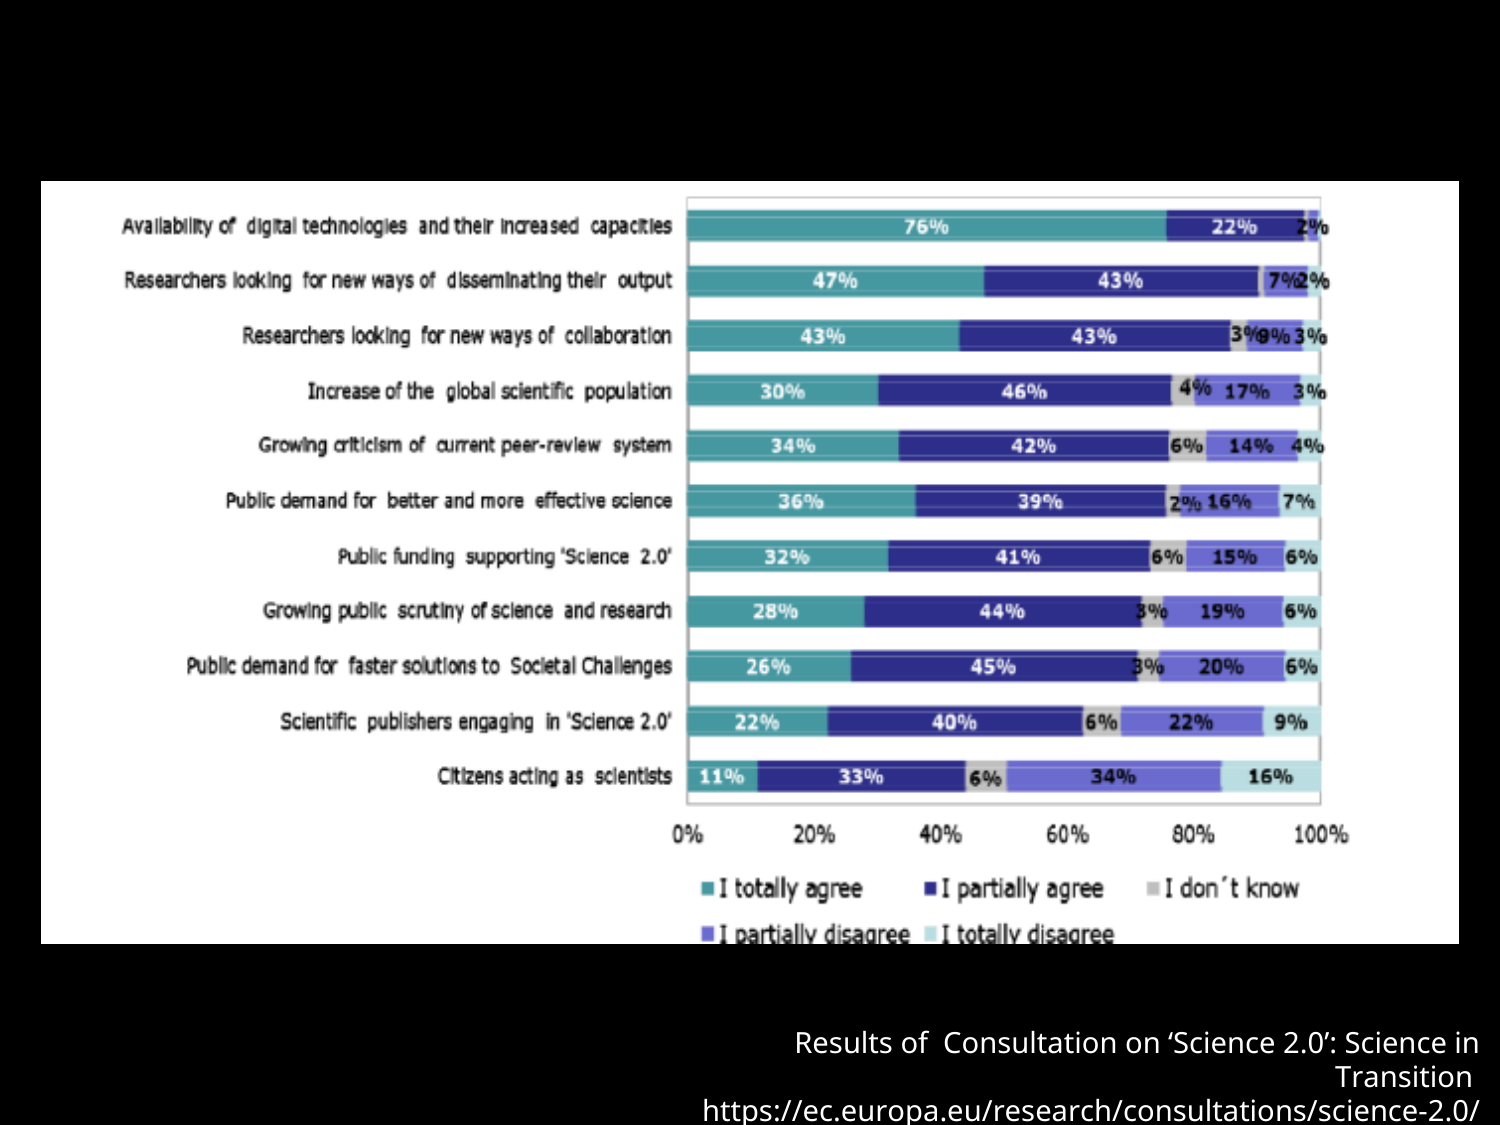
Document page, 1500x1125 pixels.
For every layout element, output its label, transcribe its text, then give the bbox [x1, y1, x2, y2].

text_box Results of Consultation on ‘Science 2.0’: Science in Transition https://ec.europa.eu/research/consultations/science-2.0/science_2_0_final_report.pdf [651, 1018, 1496, 1110]
picture [41, 181, 1459, 944]
